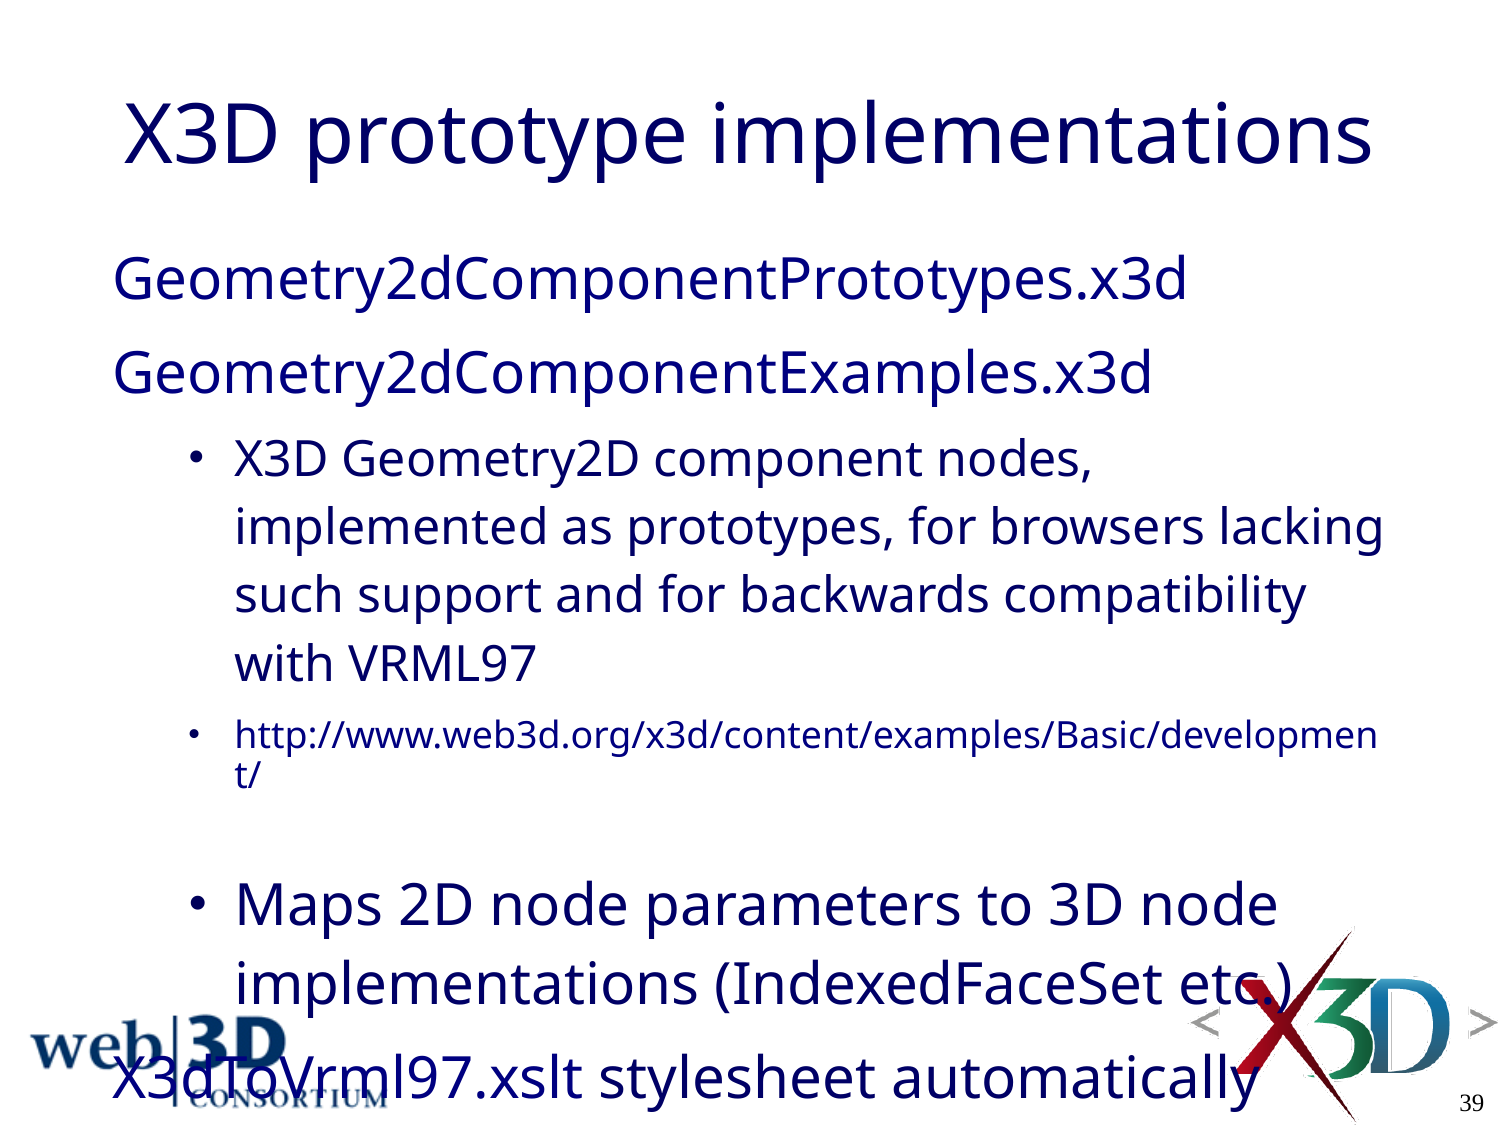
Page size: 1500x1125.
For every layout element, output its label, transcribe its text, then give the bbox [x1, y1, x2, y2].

title X3D prototype implementations [112, 37, 1388, 226]
picture [1187, 926, 1500, 1125]
picture [12, 998, 413, 1118]
list Geometry2dComponentPrototypes.x3d Geometry2dComponentExamples.x3d X3D Geometry2D component nodes, implemented as prototypes, for browsers lacking such support and for backwards compatibility with VRML97 http://www.web3d.org/x3d/content/examples/Basic/development/ Maps 2D node parameters to 3D node implementations (IndexedFaceSet etc.) X3dToVrml97.xslt stylesheet automatically inserts external prototype declarations for each of the Geometry2D nodes, as appropriate [112, 237, 1388, 1023]
